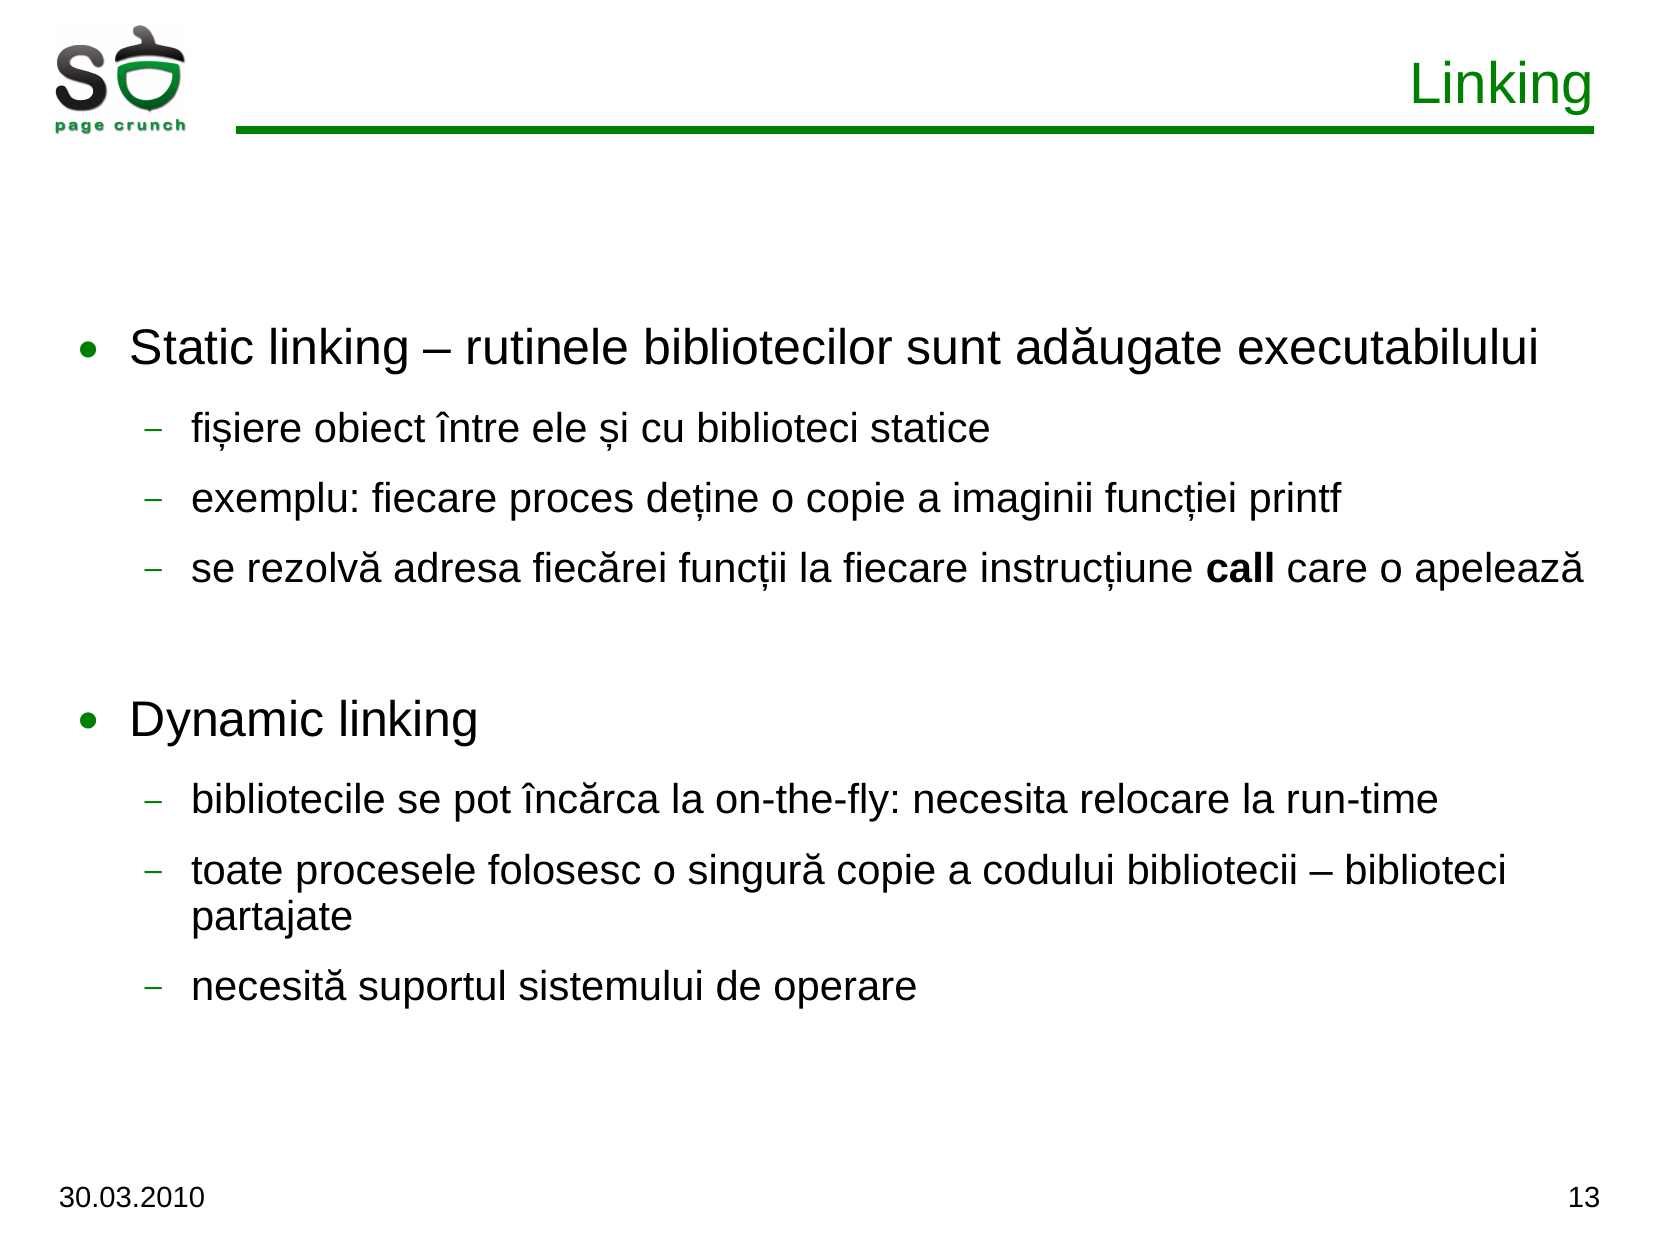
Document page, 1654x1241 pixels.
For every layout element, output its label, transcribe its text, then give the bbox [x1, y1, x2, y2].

list Static linking – rutinele bibliotecilor sunt adăugate executabilului fișiere obiect între ele și cu biblioteci statice exemplu: fiecare proces deține o copie a imaginii funcției printf se rezolvă adresa fiecărei funcții la fiecare instrucțiune call care o apelează Dynamic linking bibliotecile se pot încărca la on-the-fly: necesita relocare la run-time toate procesele folosesc o singură copie a codului bibliotecii – biblioteci partajate necesită suportul sistemului de operare [59, 177, 1595, 1152]
picture [53, 23, 188, 136]
title Linking [236, 49, 1595, 119]
